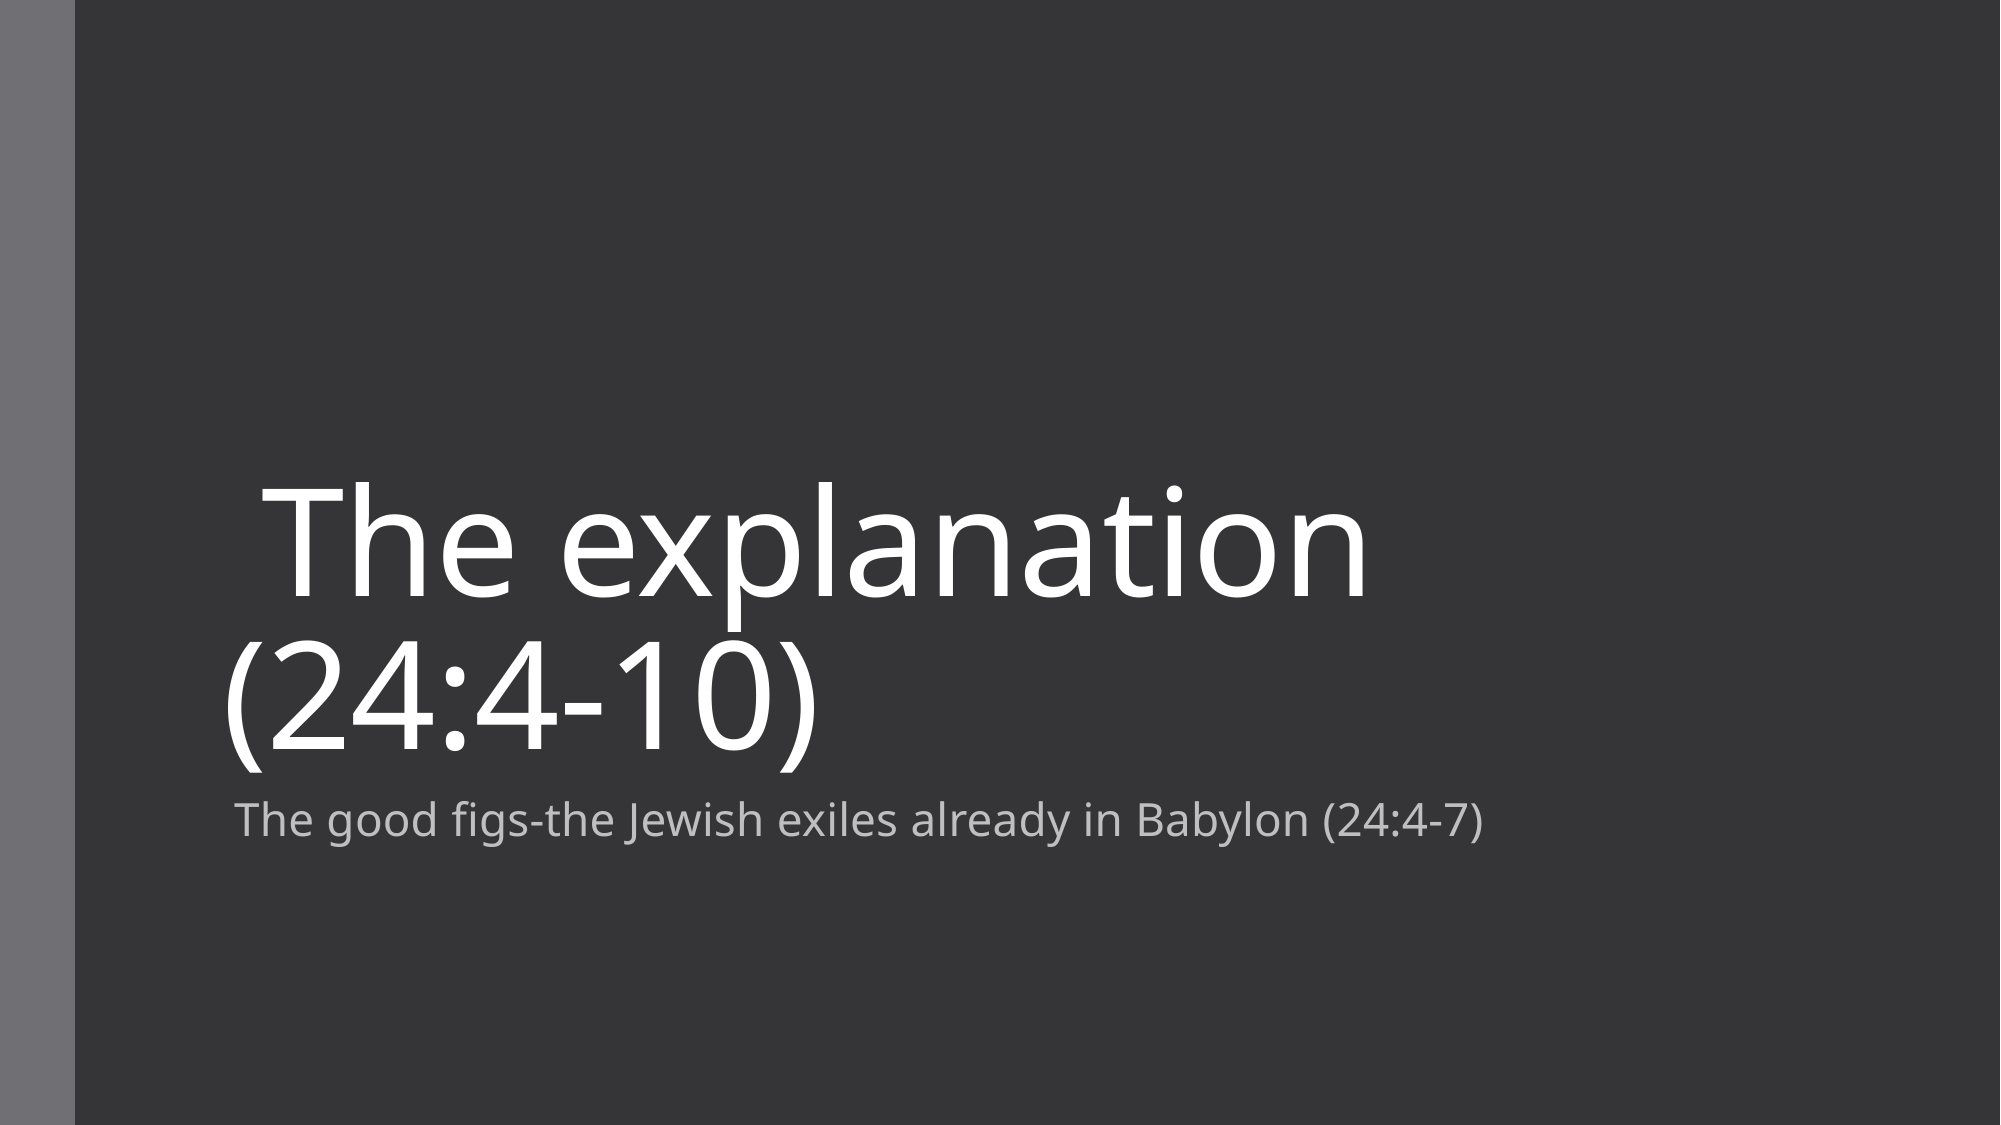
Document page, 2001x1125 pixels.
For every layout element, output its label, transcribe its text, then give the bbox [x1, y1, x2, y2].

title The explanation (24:4-10) [206, 124, 1752, 787]
subtitle The good figs-the Jewish exiles already in Babylon (24:4-7) [206, 787, 1752, 1066]
